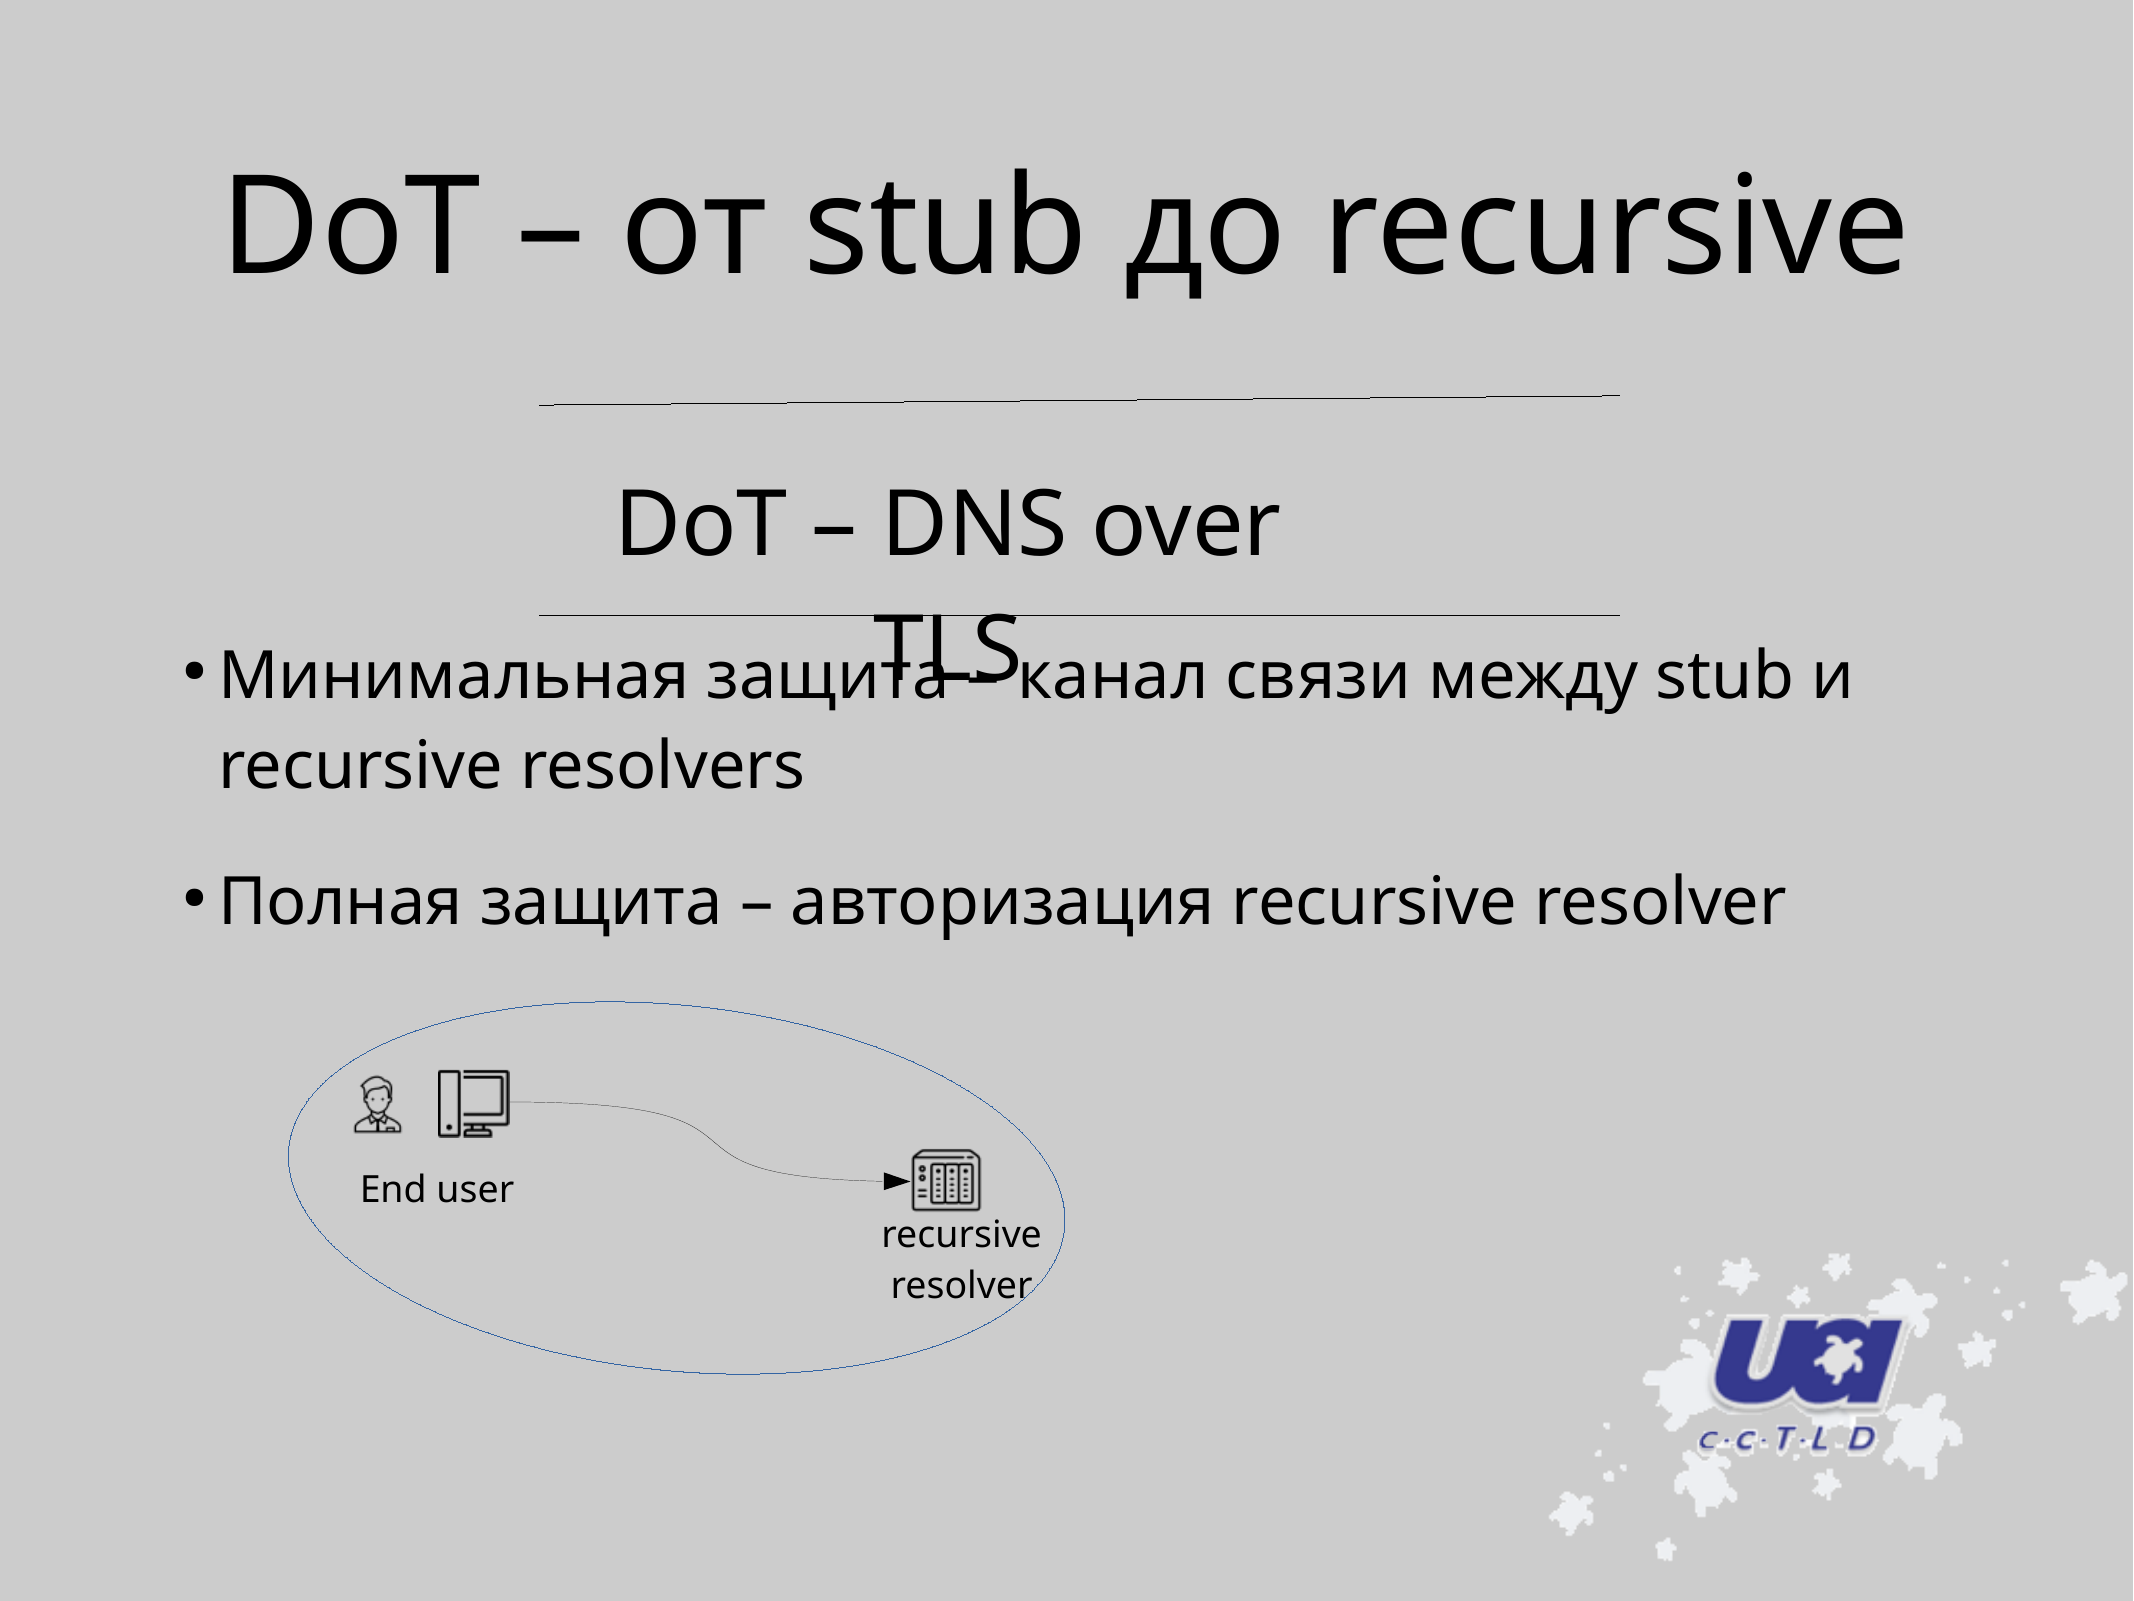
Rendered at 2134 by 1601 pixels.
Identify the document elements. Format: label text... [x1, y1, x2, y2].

picture [1508, 1200, 2133, 1601]
picture [438, 1066, 510, 1138]
picture [910, 1145, 983, 1200]
picture [342, 1068, 414, 1141]
text_box Минимальная защита – канал связи между stub и recursive resolvers Полная защита – авторизация recursive resolver [168, 628, 1884, 944]
text_box recursive resolver [866, 1200, 1035, 1302]
title DoT – от stub до recursive [156, 41, 1977, 396]
text_box End user [344, 1155, 508, 1214]
text_box DoT – DNS over TLS [599, 616, 1434, 677]
text_box DoT – DNS over TLS [599, 450, 1434, 615]
